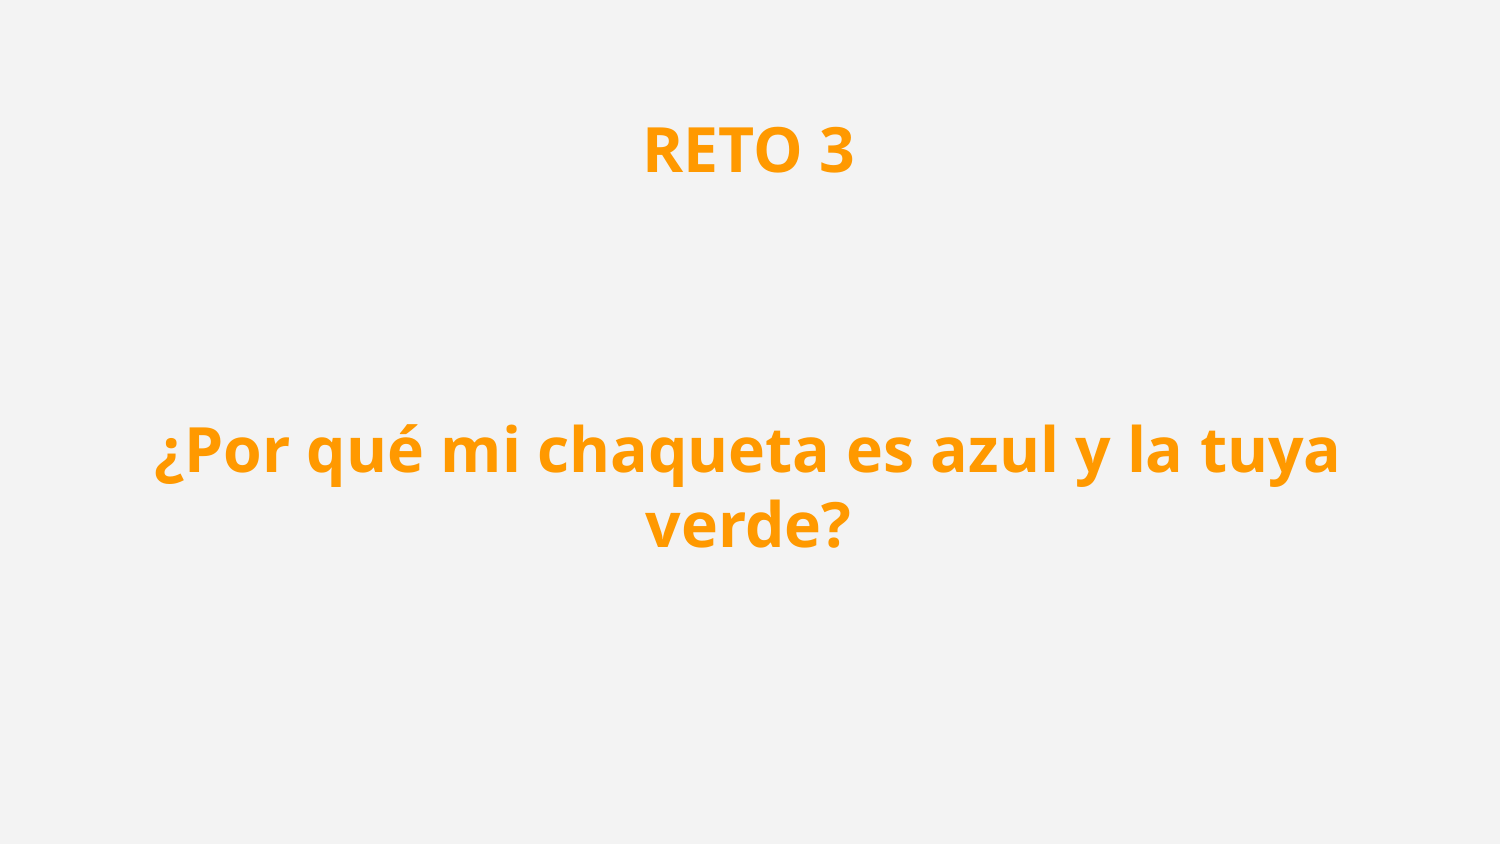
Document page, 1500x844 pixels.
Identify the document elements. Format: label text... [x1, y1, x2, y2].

text_box RETO 3 ¿Por qué mi chaqueta es azul y la tuya verde? [30, 94, 1467, 716]
